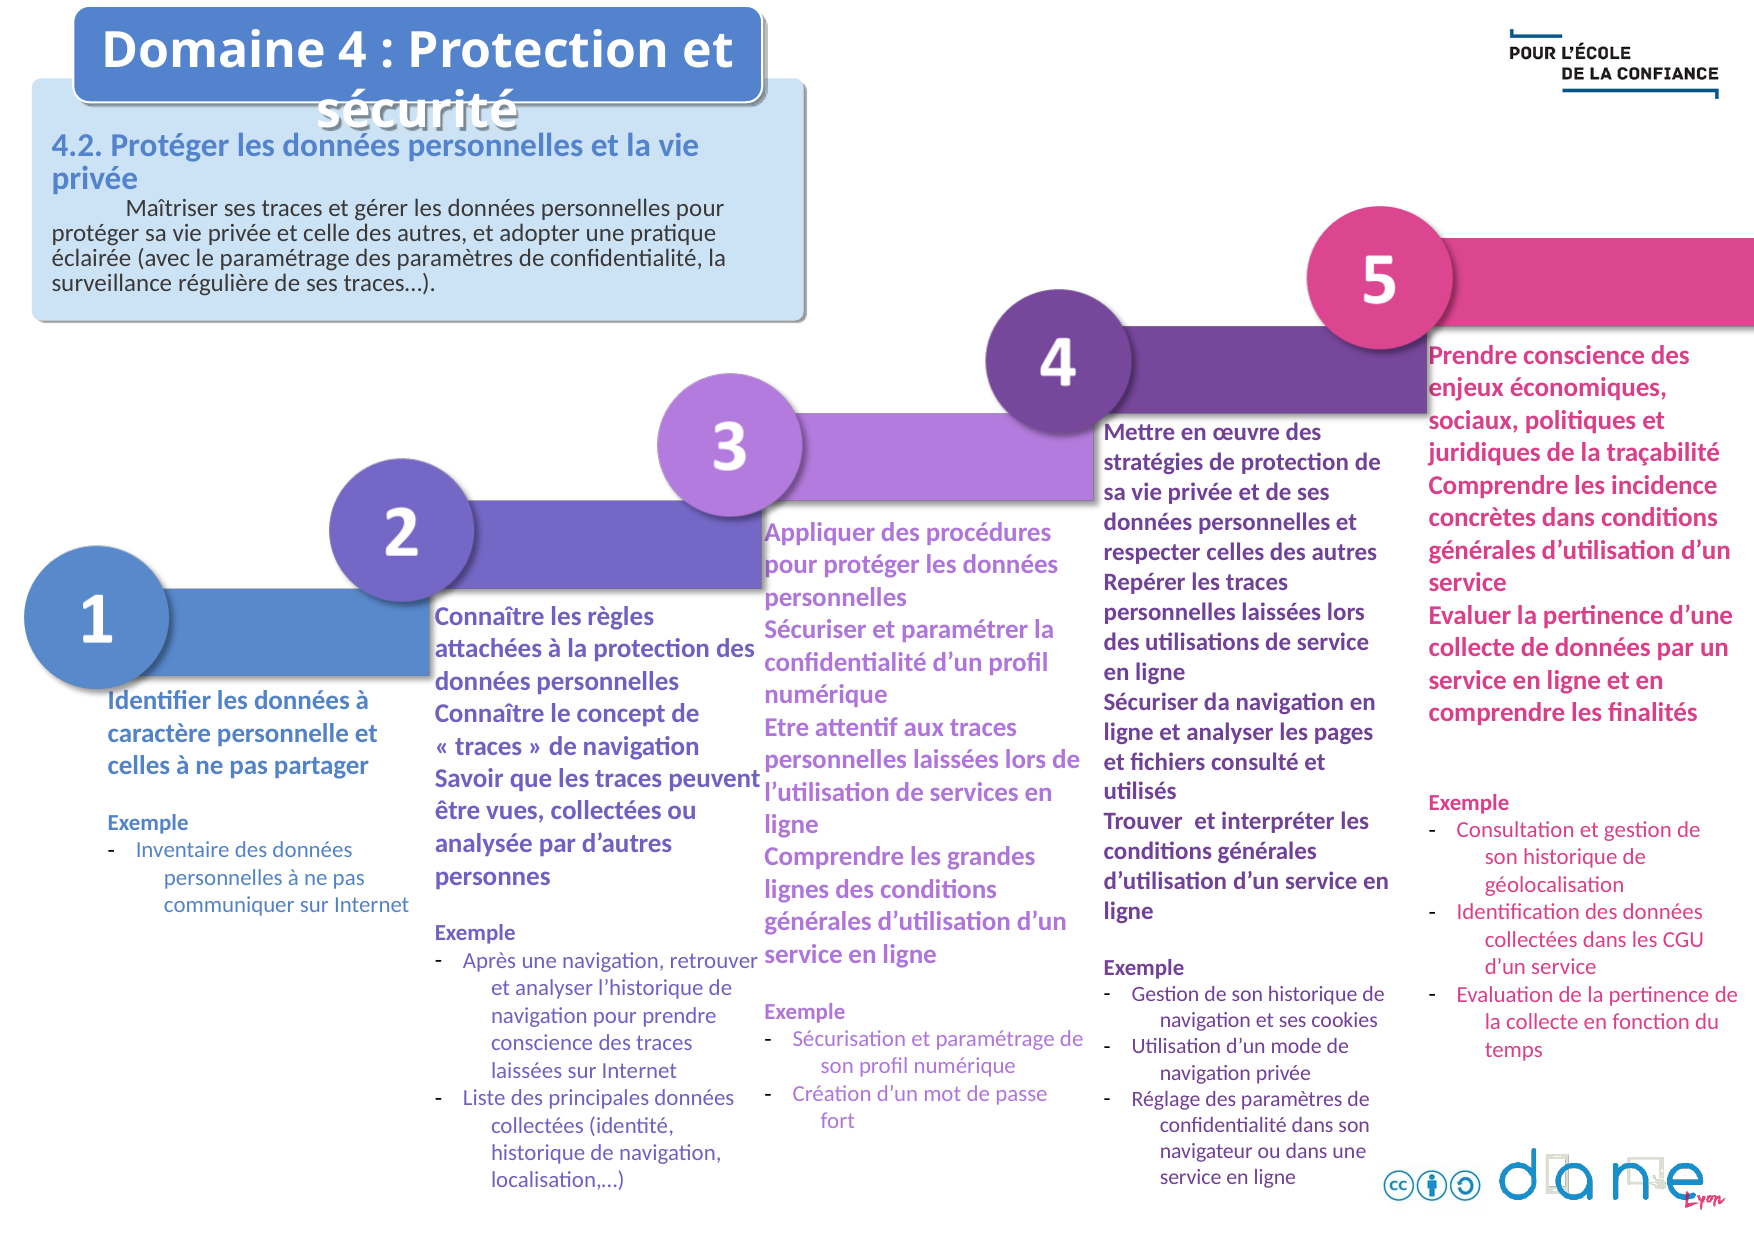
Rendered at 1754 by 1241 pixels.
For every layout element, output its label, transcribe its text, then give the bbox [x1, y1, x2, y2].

text_box Appliquer des procédures pour protéger les données personnelles Sécuriser et paramétrer la confidentialité d’un profil numérique Etre attentif aux traces personnelles laissées lors de l’utilisation de services en ligne Comprendre les grandes lignes des conditions générales d’utilisation d’un service en ligne Exemple Sécurisation et paramétrage de son profil numérique Création d’un mot de passe fort [749, 721, 1089, 1141]
text_box [499, 78, 804, 123]
text_box [31, 78, 332, 202]
text_box Mettre en œuvre des stratégies de protection de sa vie privée et de ses données personnelles et respecter celles des autres Repérer les traces personnelles laissées lors des utilisations de service en ligne Sécuriser da navigation en ligne et analyser les pages et fichiers consulté et utilisés Trouver et interpréter les conditions générales d’utilisation d’un service en ligne Exemple Gestion de son historique de navigation et ses cookies Utilisation d’un mode de navigation privée Réglage des paramètres de confidentialité dans son navigateur ou dans une service en ligne [1089, 721, 1414, 1197]
text_box 4.2. Protéger les données personnelles et la vie privée Maîtriser ses traces et gérer les données personnelles pour protéger sa vie privée et celle des autres, et adopter une pratique éclairée (avec le paramétrage des paramètres de confidentialité, la surveillance régulière de ses traces…). [36, 123, 804, 344]
text_box Domaine 4 : Protection et sécurité [73, 5, 763, 103]
text_box [351, 103, 375, 123]
text_box [326, 103, 346, 123]
text_box [425, 103, 433, 123]
picture [1364, 1139, 1729, 1214]
text_box [351, 105, 361, 110]
picture [1493, 12, 1734, 113]
text_box [499, 105, 509, 110]
picture [20, 202, 1754, 721]
text_box [479, 103, 494, 123]
text_box [407, 103, 418, 122]
text_box Identifier les données à caractère personnelle et celles à ne pas partager Exemple Inventaire des données personnelles à ne pas communiquer sur Internet [93, 721, 420, 960]
text_box Prendre conscience des enjeux économiques, sociaux, politiques et juridiques de la traçabilité Comprendre les incidence concrètes dans conditions générales d’utilisation d’un service Evaluer la pertinence d’une collecte de données par un service en ligne et en comprendre les finalités Exemple Consultation et gestion de son historique de géolocalisation Identification des données collectées dans les CGU d’un service Evaluation de la pertinence de la collecte en fonction du temps [1414, 721, 1754, 1069]
text_box [380, 103, 401, 123]
text_box Connaître les règles attachées à la protection des données personnelles Connaître le concept de « traces » de navigation Savoir que les traces peuvent être vues, collectées ou analysée par d’autres personnes Exemple Après une navigation, retrouver et analyser l’historique de navigation pour prendre conscience des traces laissées sur Internet Liste des principales données collectées (identité, historique de navigation, localisation,…) [420, 721, 780, 1200]
text_box [463, 103, 472, 123]
text_box [440, 103, 456, 123]
